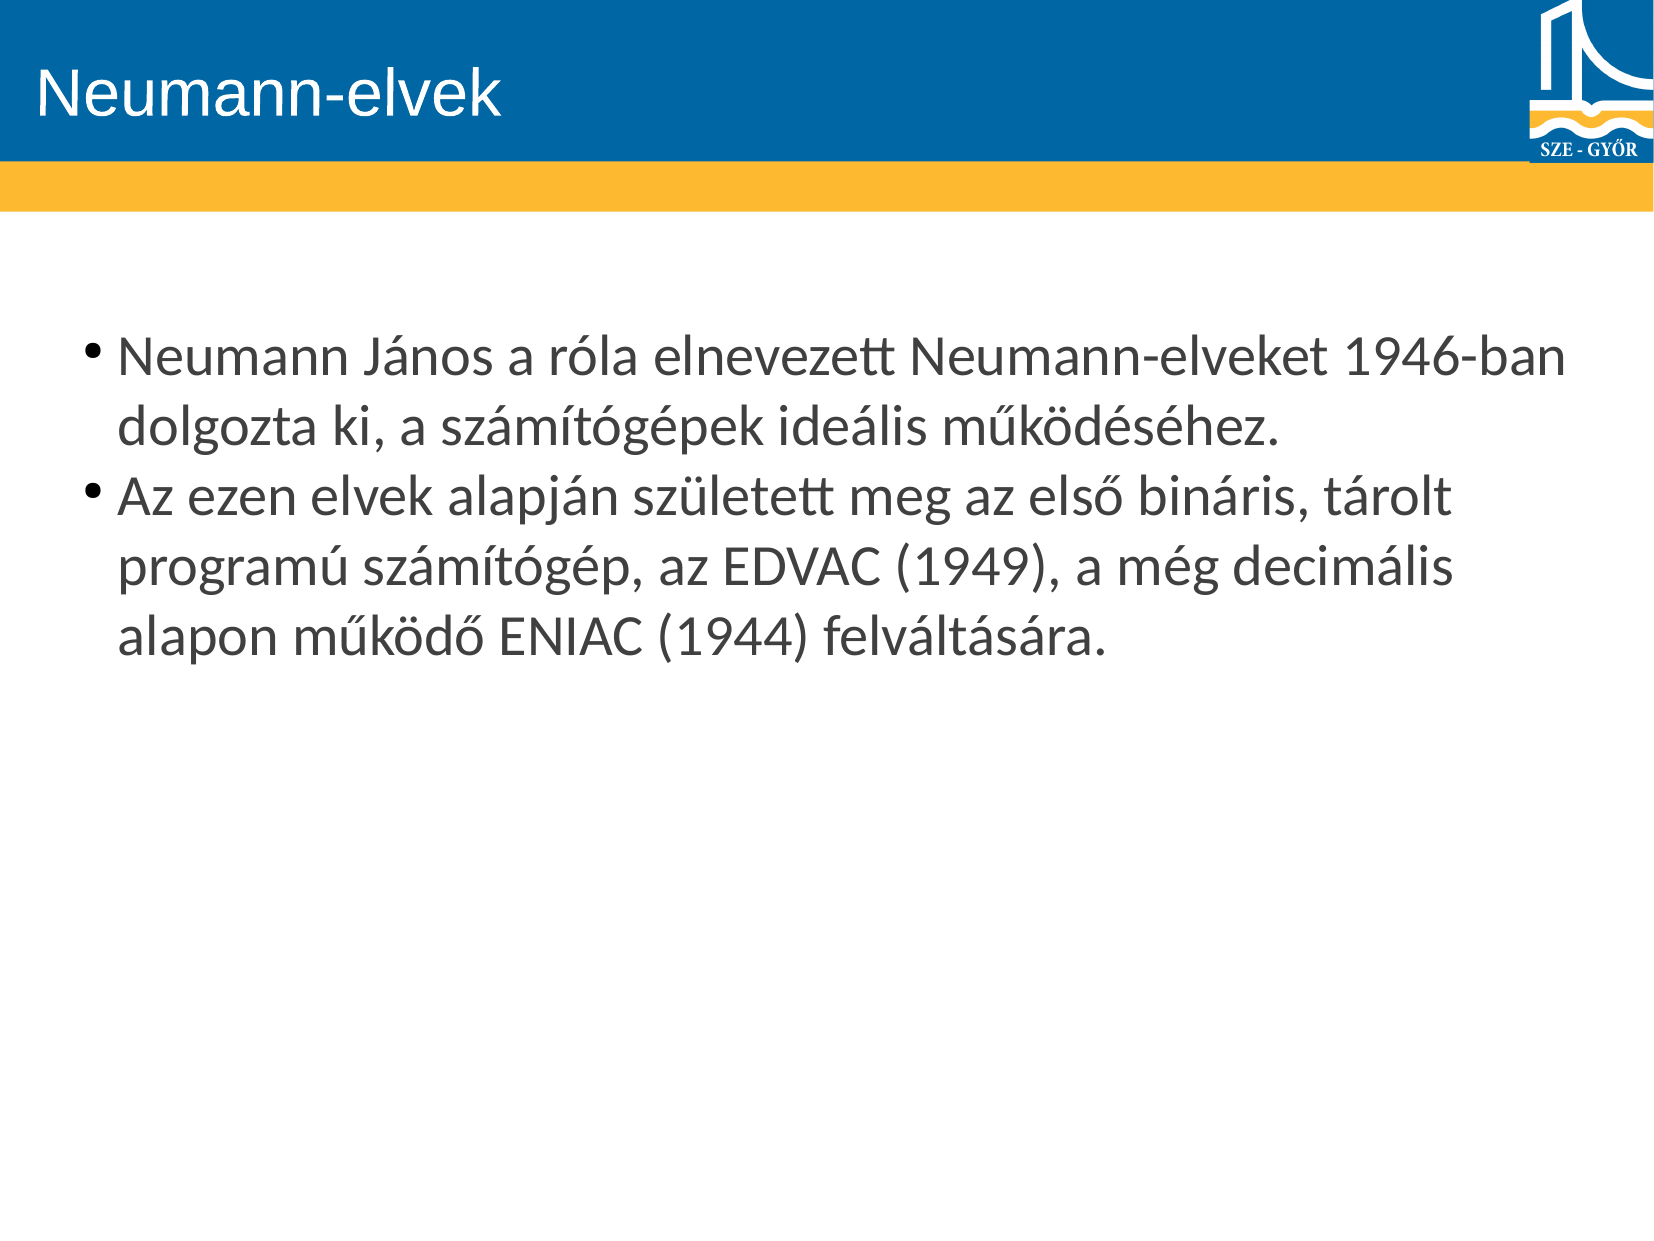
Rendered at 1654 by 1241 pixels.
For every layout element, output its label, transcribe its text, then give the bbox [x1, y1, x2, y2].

picture [1529, 0, 1654, 163]
text_box Neumann János a róla elnevezett Neumann-elveket 1946-ban dolgozta ki, a számítógépek ideális működéséhez. Az ezen elvek alapján született meg az első bináris, tárolt programú számítógép, az EDVAC (1949), a még decimális alapon működő ENIAC (1944) felváltására. [82, 247, 1571, 1198]
text_box Neumann-elvek [34, 48, 1524, 144]
